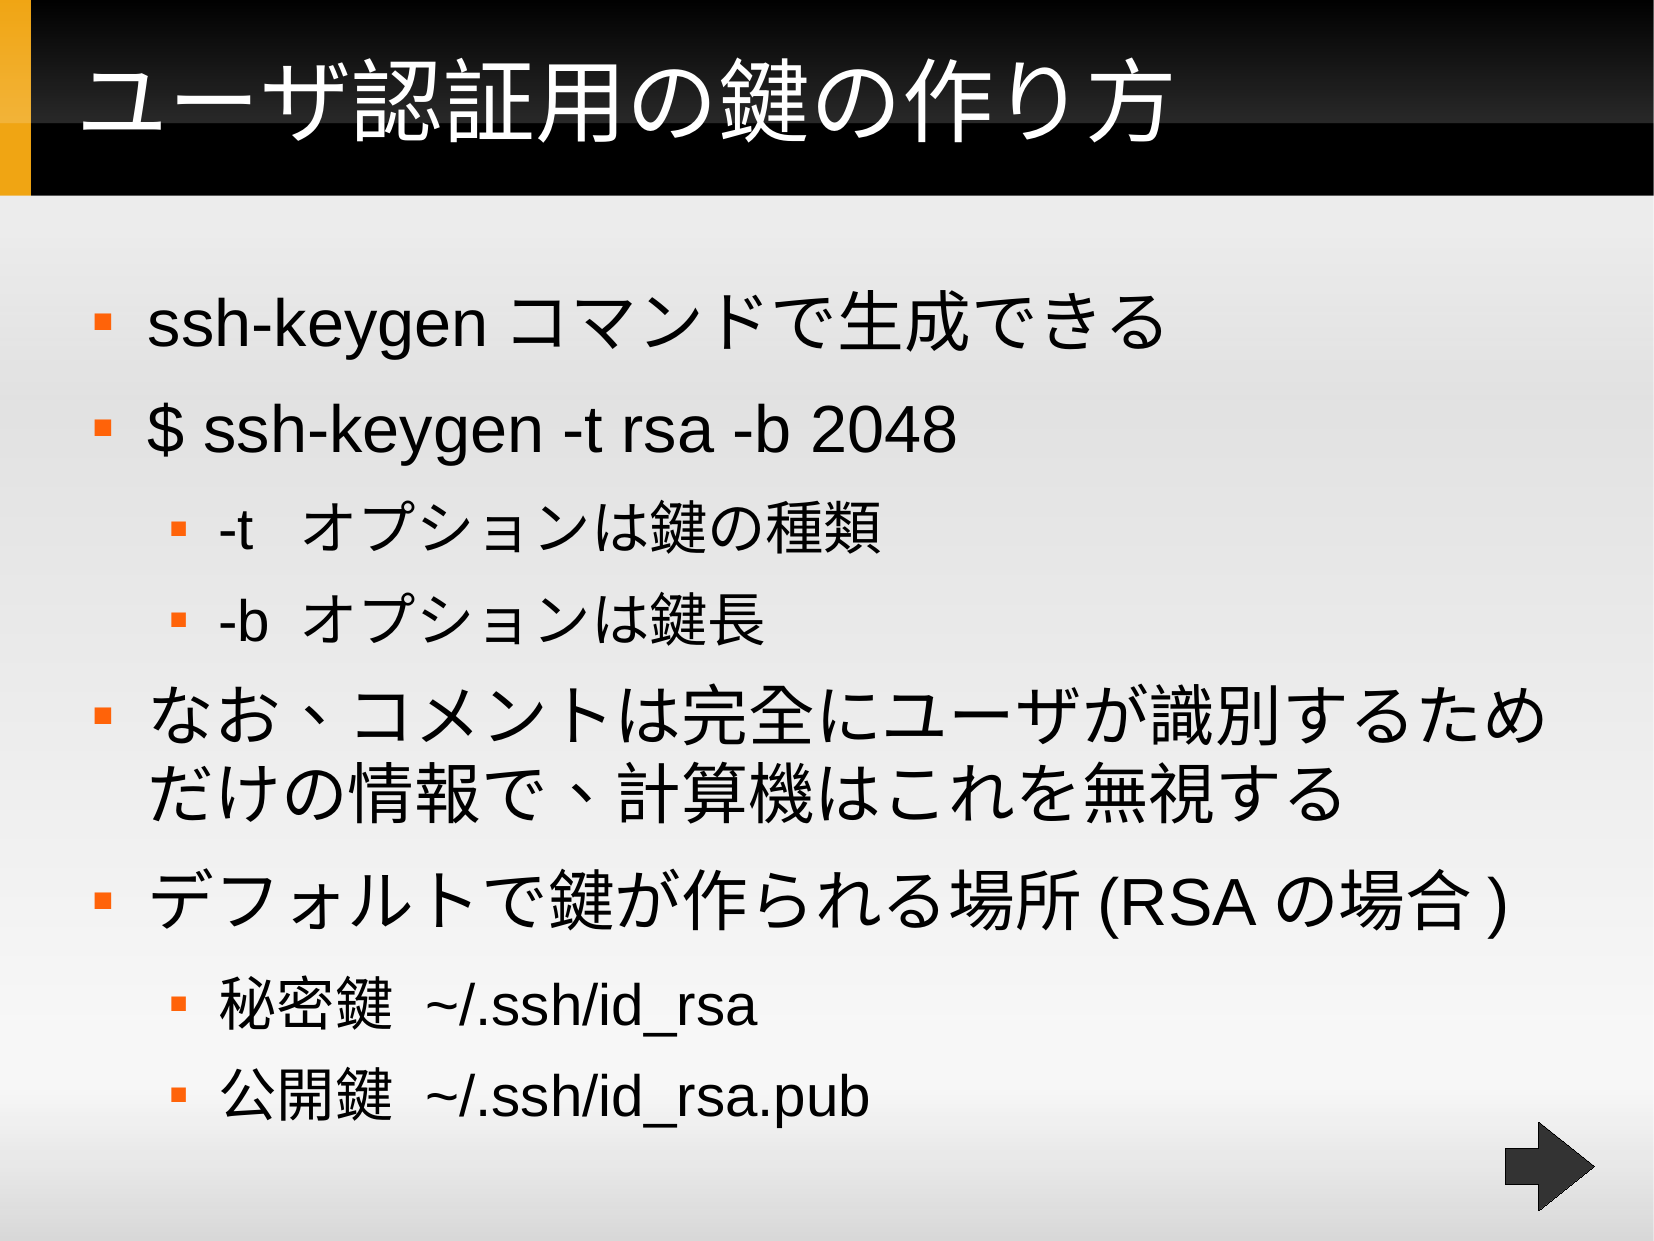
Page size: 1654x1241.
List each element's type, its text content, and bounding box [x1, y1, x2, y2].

list ssh-keygenコマンドで生成できる $ ssh-keygen -t rsa -b 2048 -t オプションは鍵の種類 -b オプションは鍵長 なお、コメントは完全にユーザが識別するためだけの情報で、計算機はこれを無視する デフォルトで鍵が作られる場所(RSAの場合) 秘密鍵 ~/.ssh/id_rsa 公開鍵 ~/.ssh/id_rsa.pub [76, 284, 1565, 1131]
picture [0, 0, 1654, 1241]
text_box [1505, 1122, 1595, 1211]
title ユーザ認証用の鍵の作り方 [76, 0, 1565, 208]
